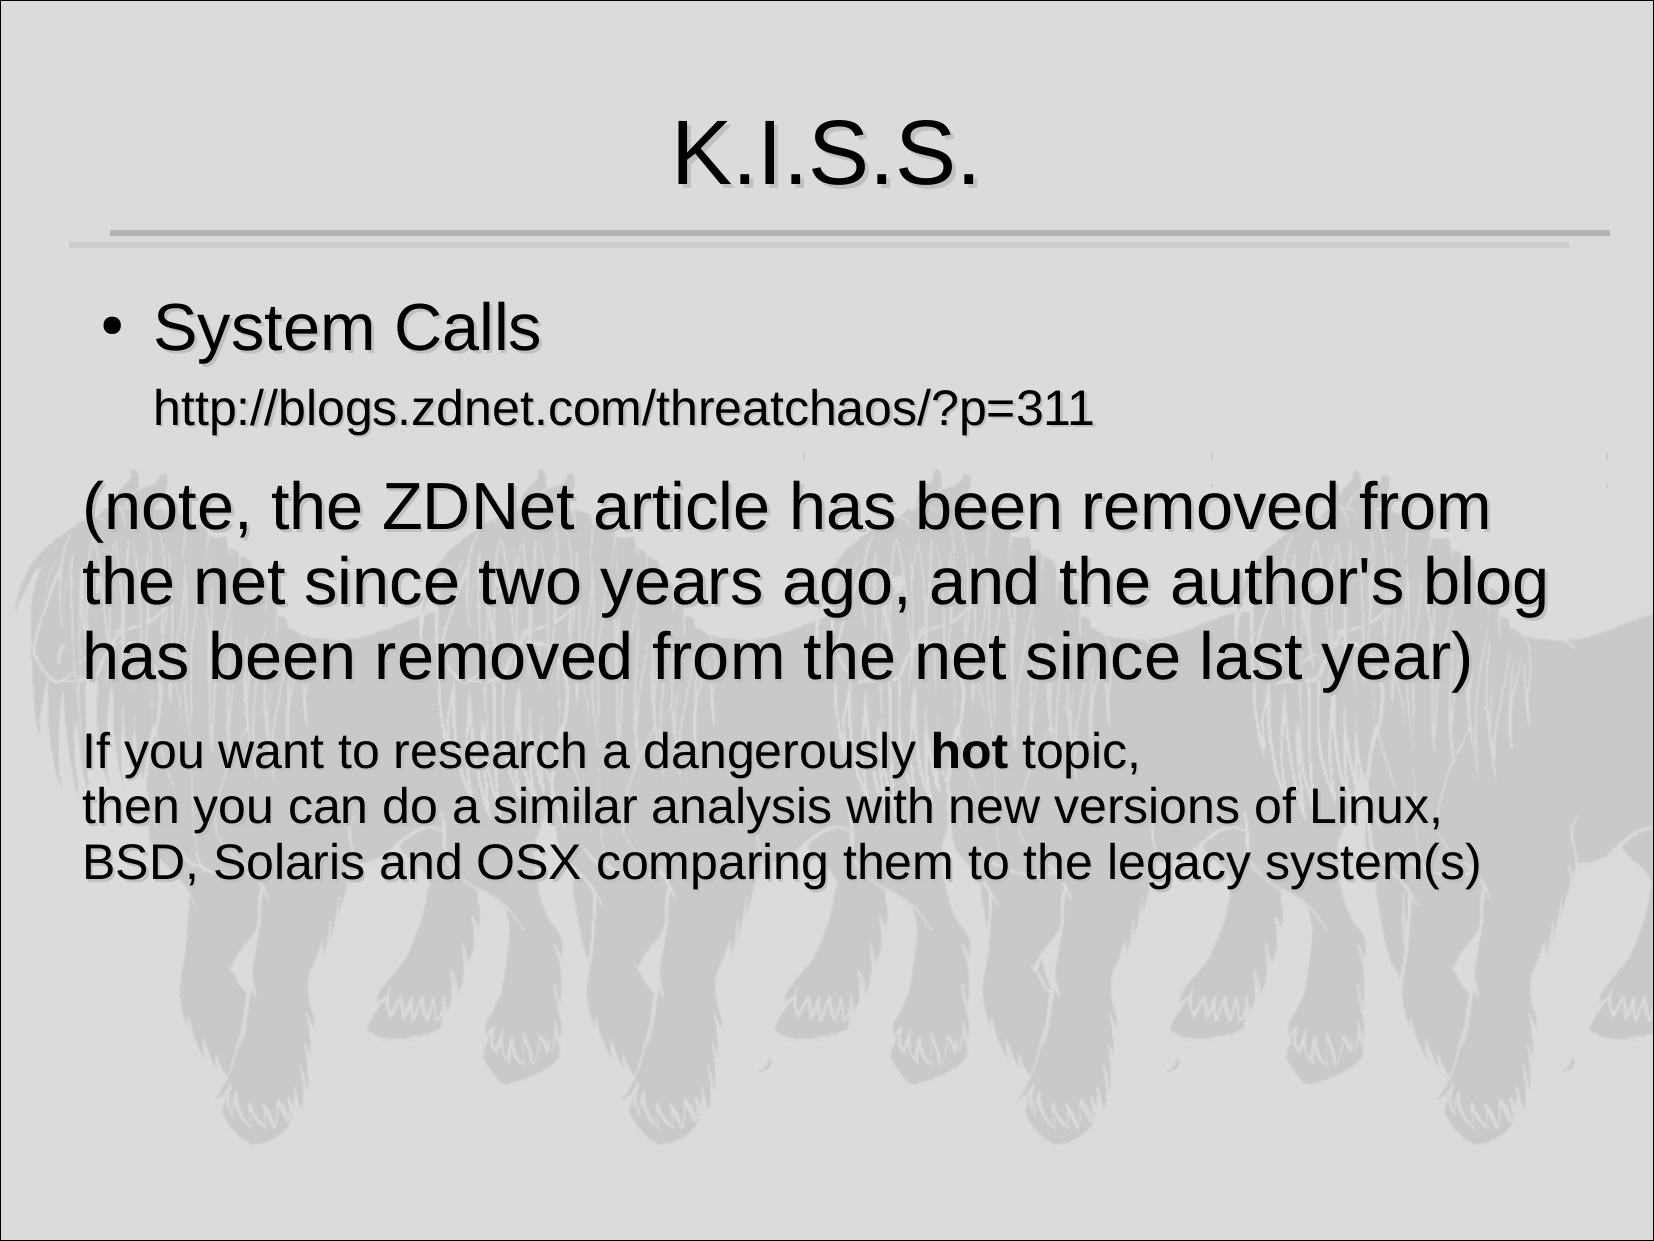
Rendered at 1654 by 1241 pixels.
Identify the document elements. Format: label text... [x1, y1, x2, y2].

title K.I.S.S. [82, 49, 1571, 257]
list System Calls http://blogs.zdnet.com/threatchaos/?p=311 (note, the ZDNet article has been removed from the net since two years ago, and the author's blog has been removed from the net since last year) If you want to research a dangerously hot topic, then you can do a similar analysis with new versions of Linux, BSD, Solaris and OSX comparing them to the legacy system(s) [82, 290, 1571, 1094]
